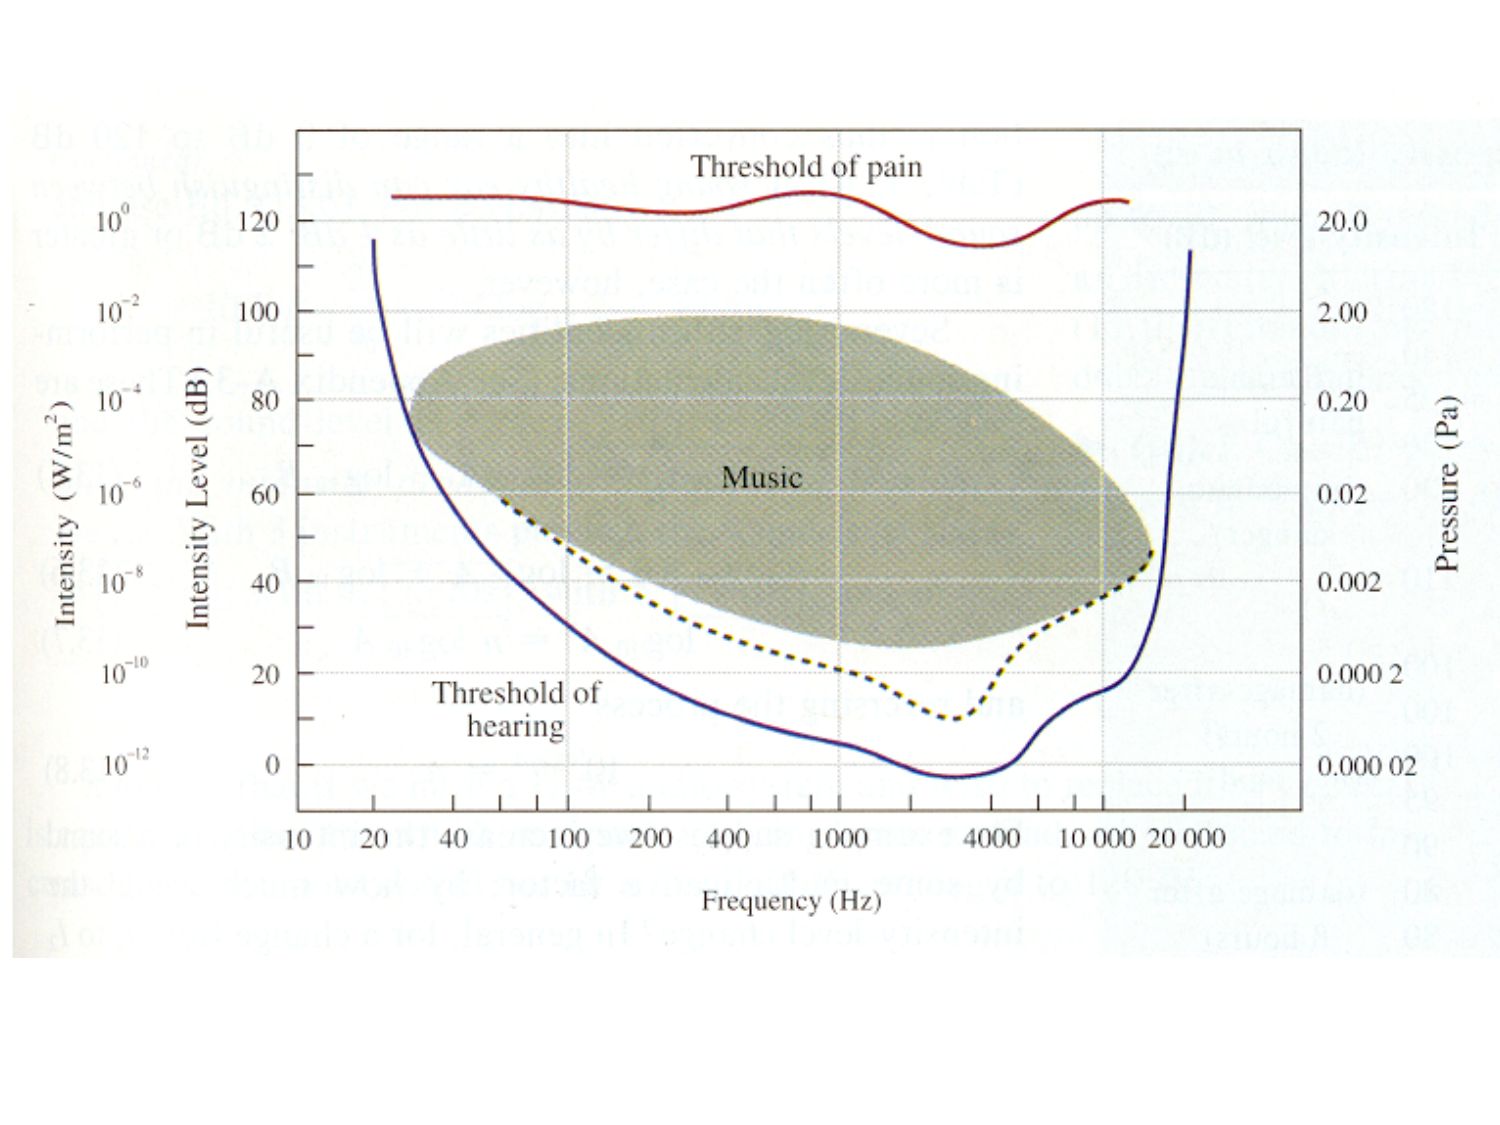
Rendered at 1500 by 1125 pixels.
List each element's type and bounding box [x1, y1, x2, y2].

picture [12, 87, 1500, 958]
